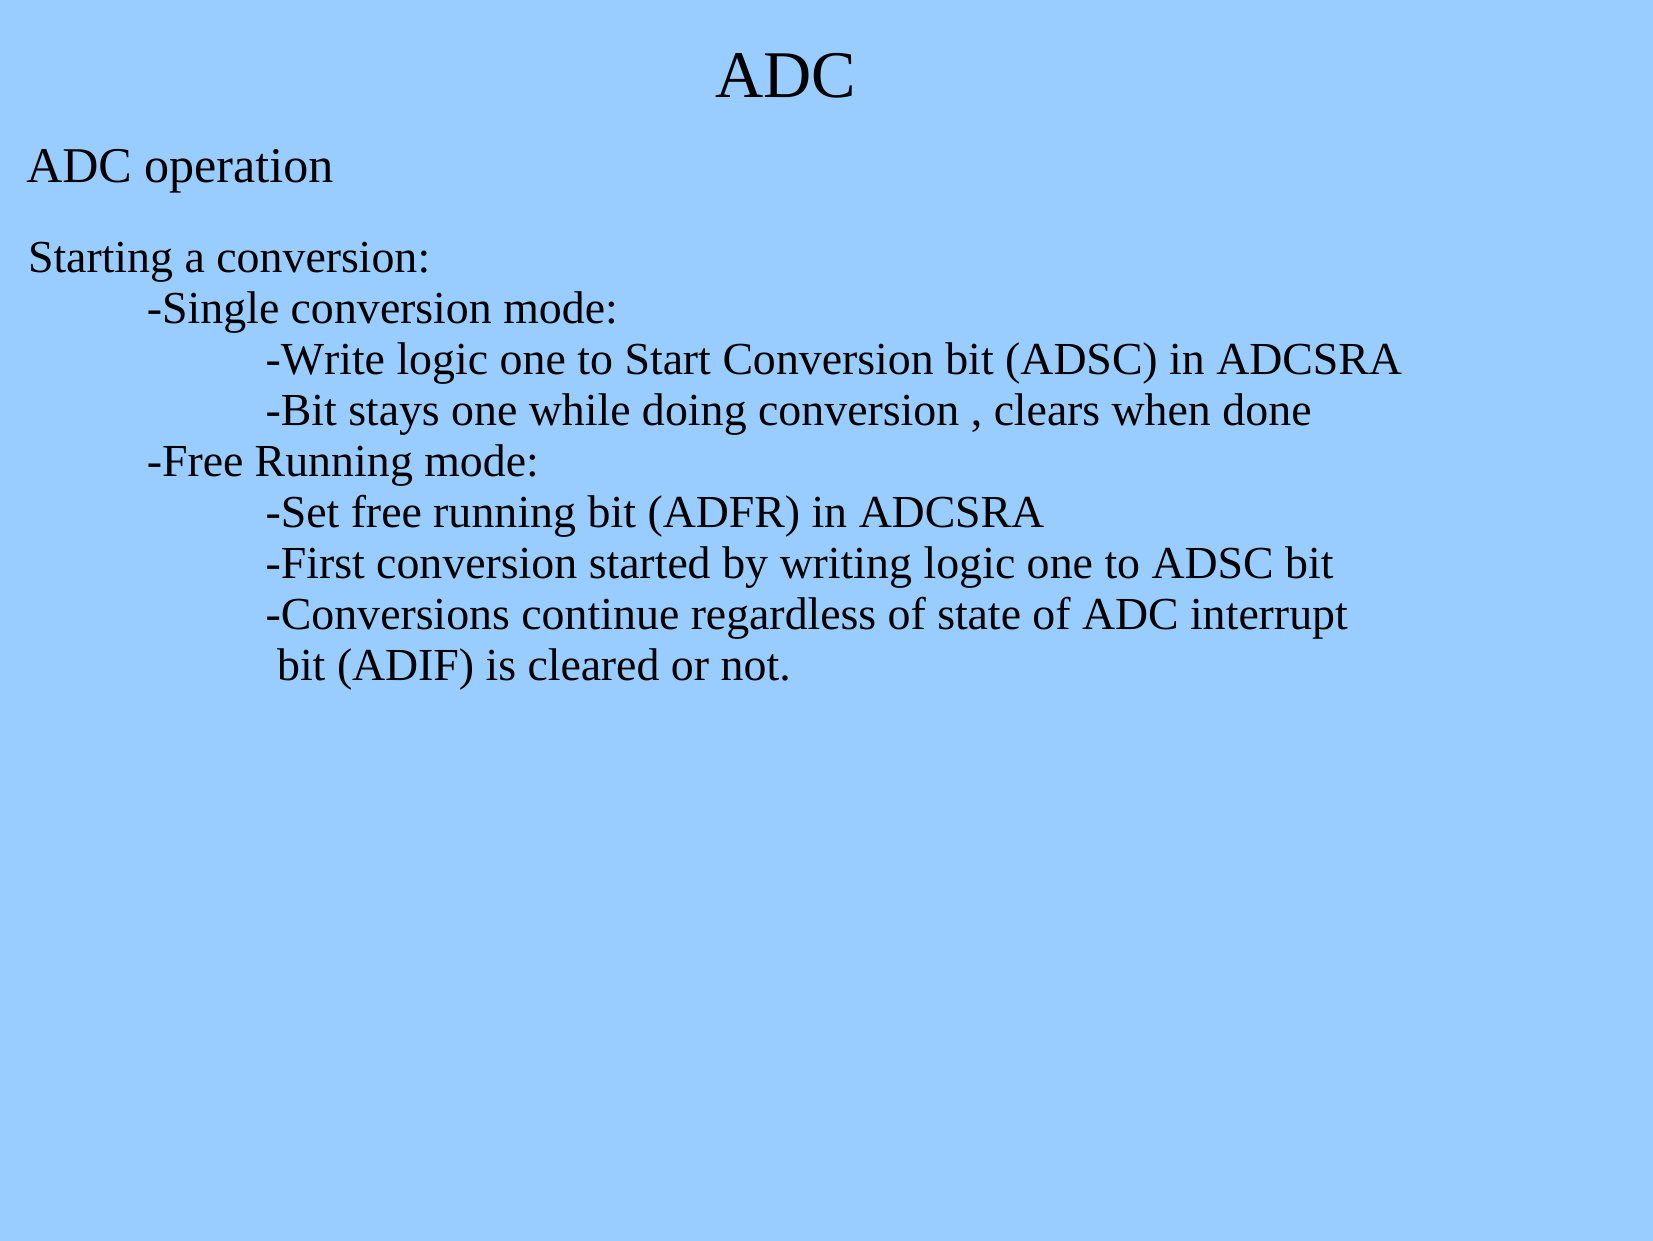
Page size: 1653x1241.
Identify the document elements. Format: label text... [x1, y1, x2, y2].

text_box Starting a conversion: -Single conversion mode: -Write logic one to Start Conversion bit (ADSC) in ADCSRA -Bit stays one while doing conversion , clears when done -Free Running mode: -Set free running bit (ADFR) in ADCSRA -First conversion started by writing logic one to ADSC bit -Conversions continue regardless of state of ADC interrupt bit (ADIF) is cleared or not. [28, 228, 1523, 1165]
text_box ADC operation [26, 134, 616, 216]
text_box ADC [686, 33, 886, 122]
